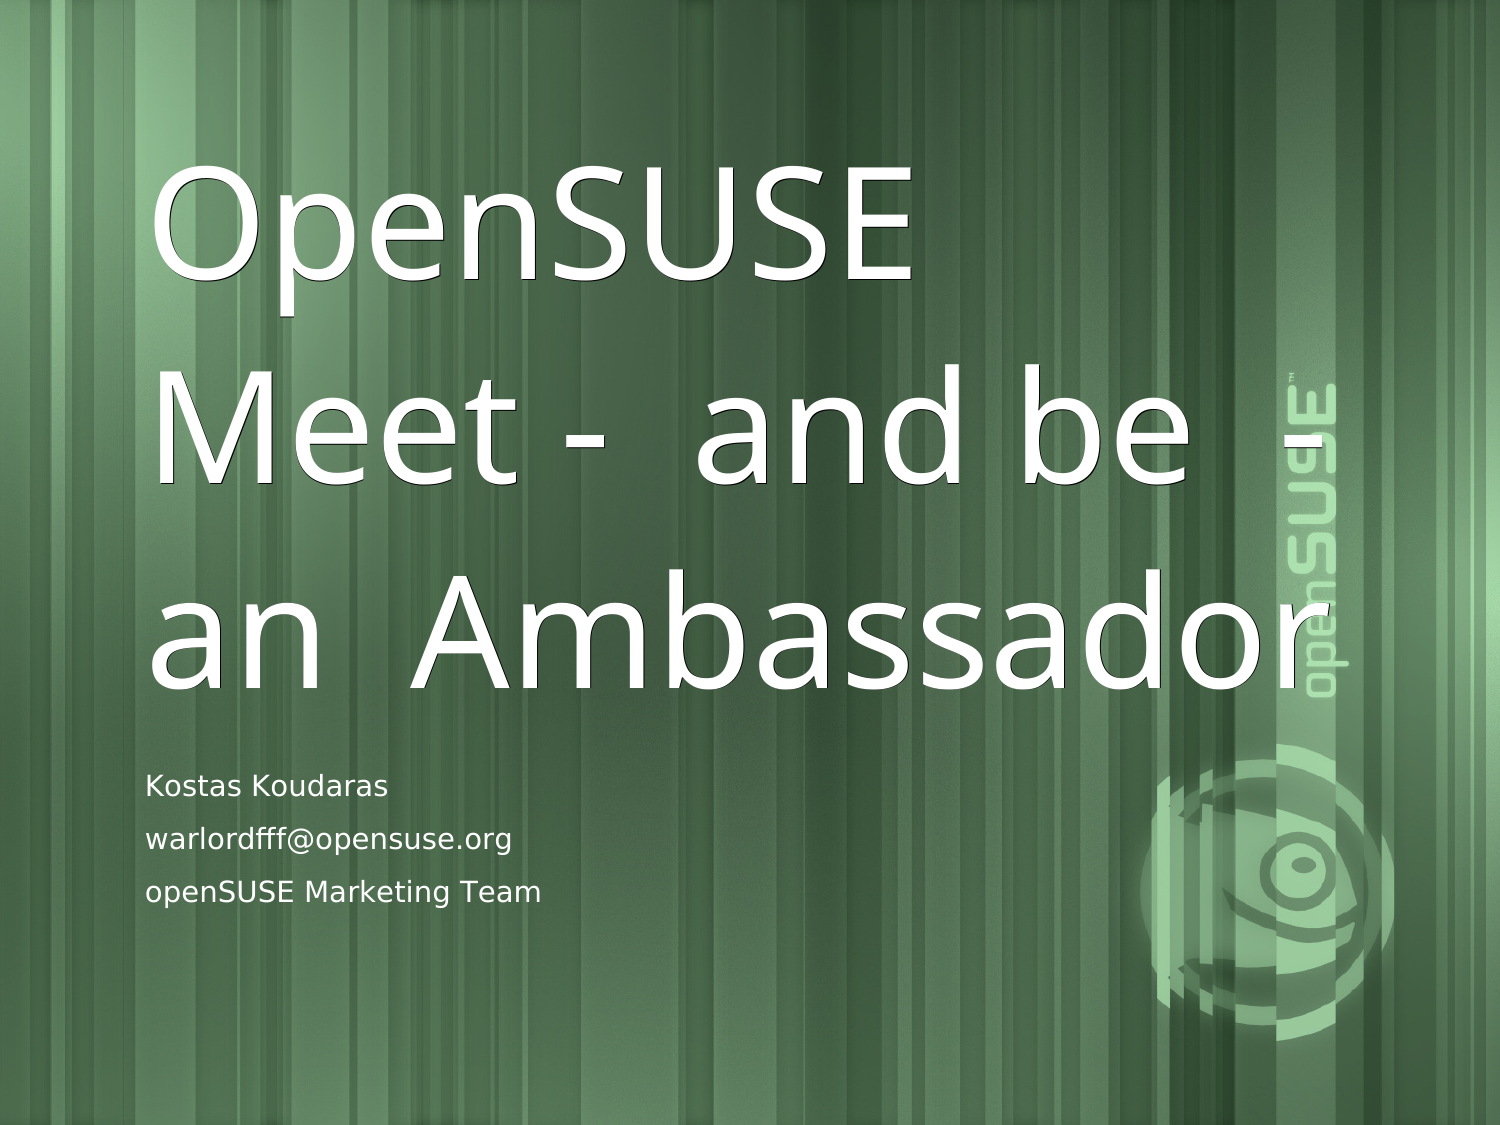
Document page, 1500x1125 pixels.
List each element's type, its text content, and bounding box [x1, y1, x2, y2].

picture [0, 0, 1500, 1125]
text_box Kostas Koudaras warlordfff@opensuse.org openSUSE Marketing Team [144, 767, 1270, 1015]
title OpenSUSE Meet - and be - an Ambassador [145, 104, 1358, 742]
